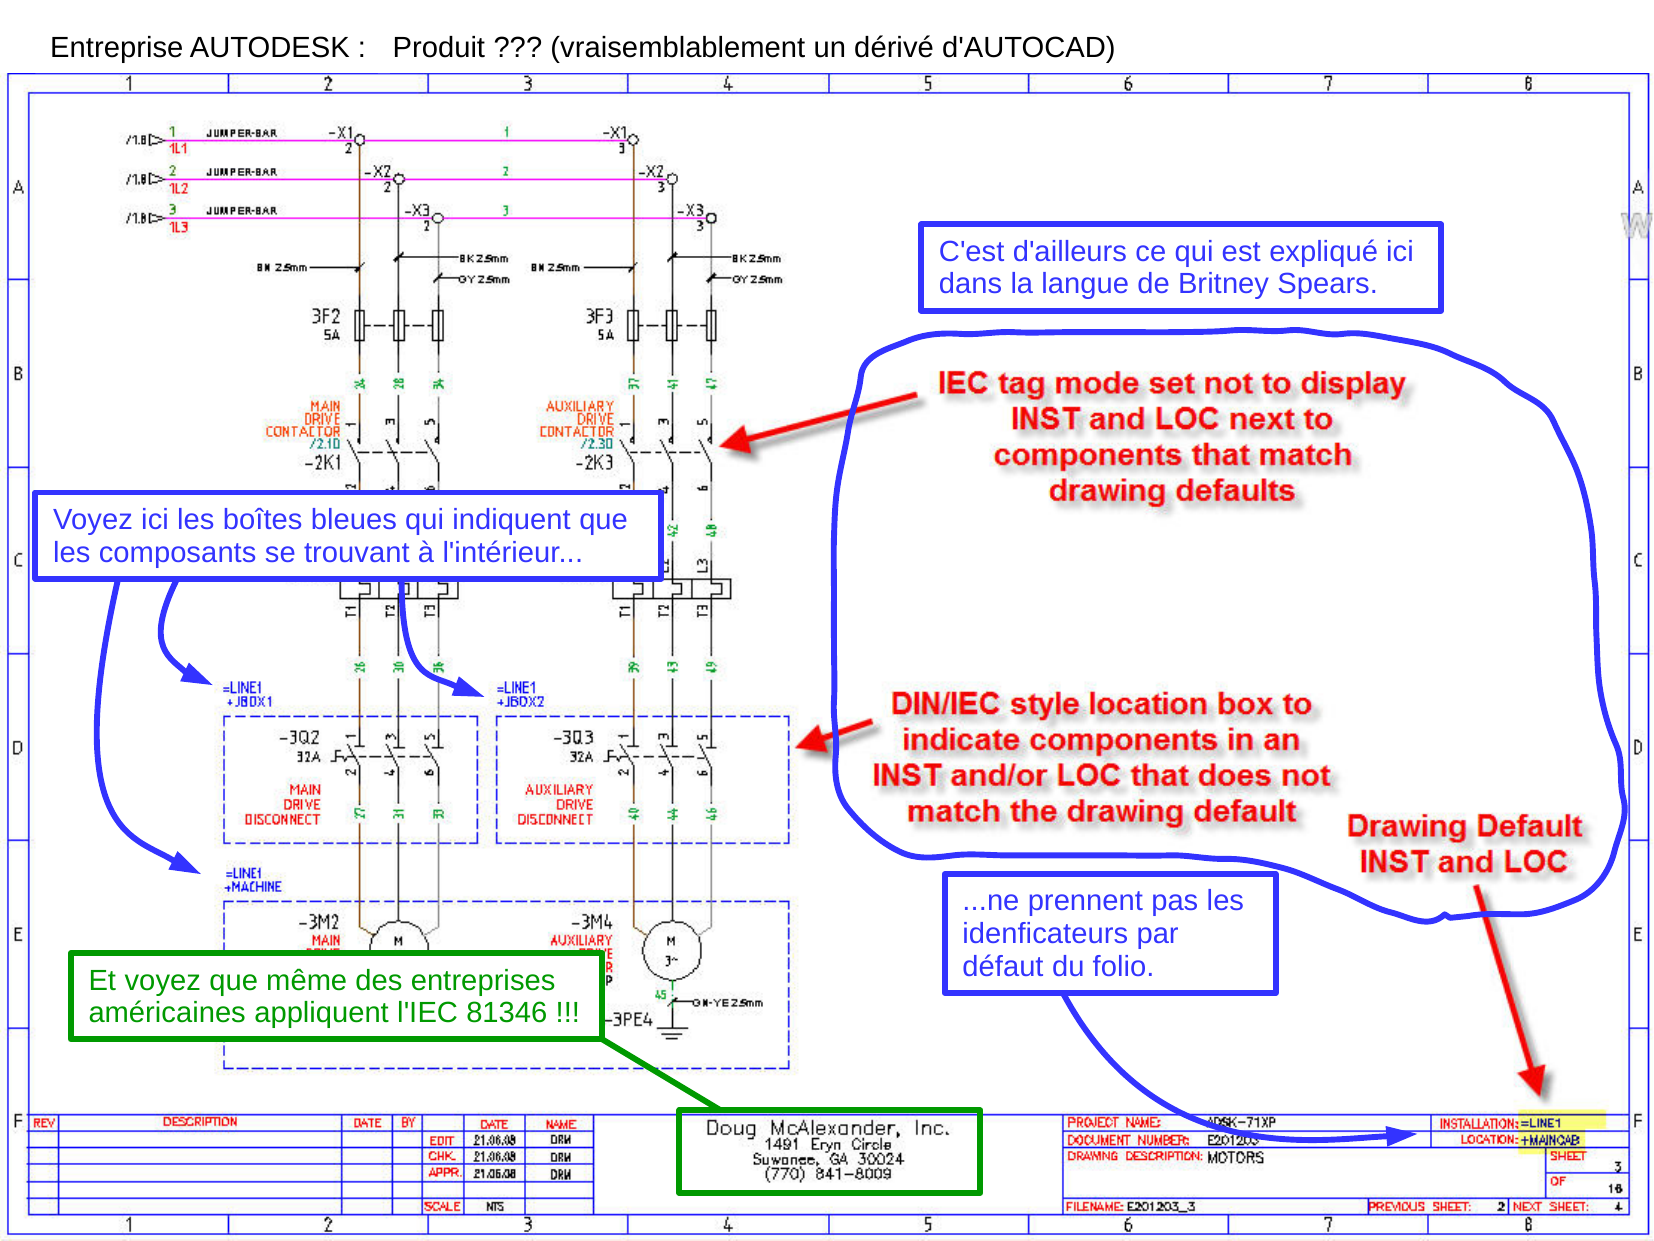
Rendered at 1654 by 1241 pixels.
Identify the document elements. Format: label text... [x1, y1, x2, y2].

text_box ...ne prennent pas les idenficateurs par défaut du folio. [944, 874, 1276, 994]
text_box C'est d'ailleurs ce qui est expliqué ici dans la langue de Britney Spears. [921, 224, 1441, 311]
text_box Voyez ici les boîtes bleues qui indiquent que les composants se trouvant à l'intérieur... [35, 492, 662, 579]
picture [0, 73, 1654, 1241]
text_box Produit ??? (vraisemblablement un dérivé d'AUTOCAD) [377, 23, 1170, 74]
text_box Et voyez que même des entreprises américaines appliquent l'IEC 81346 !!! [70, 953, 603, 1040]
text_box Entreprise AUTODESK : [35, 23, 377, 74]
